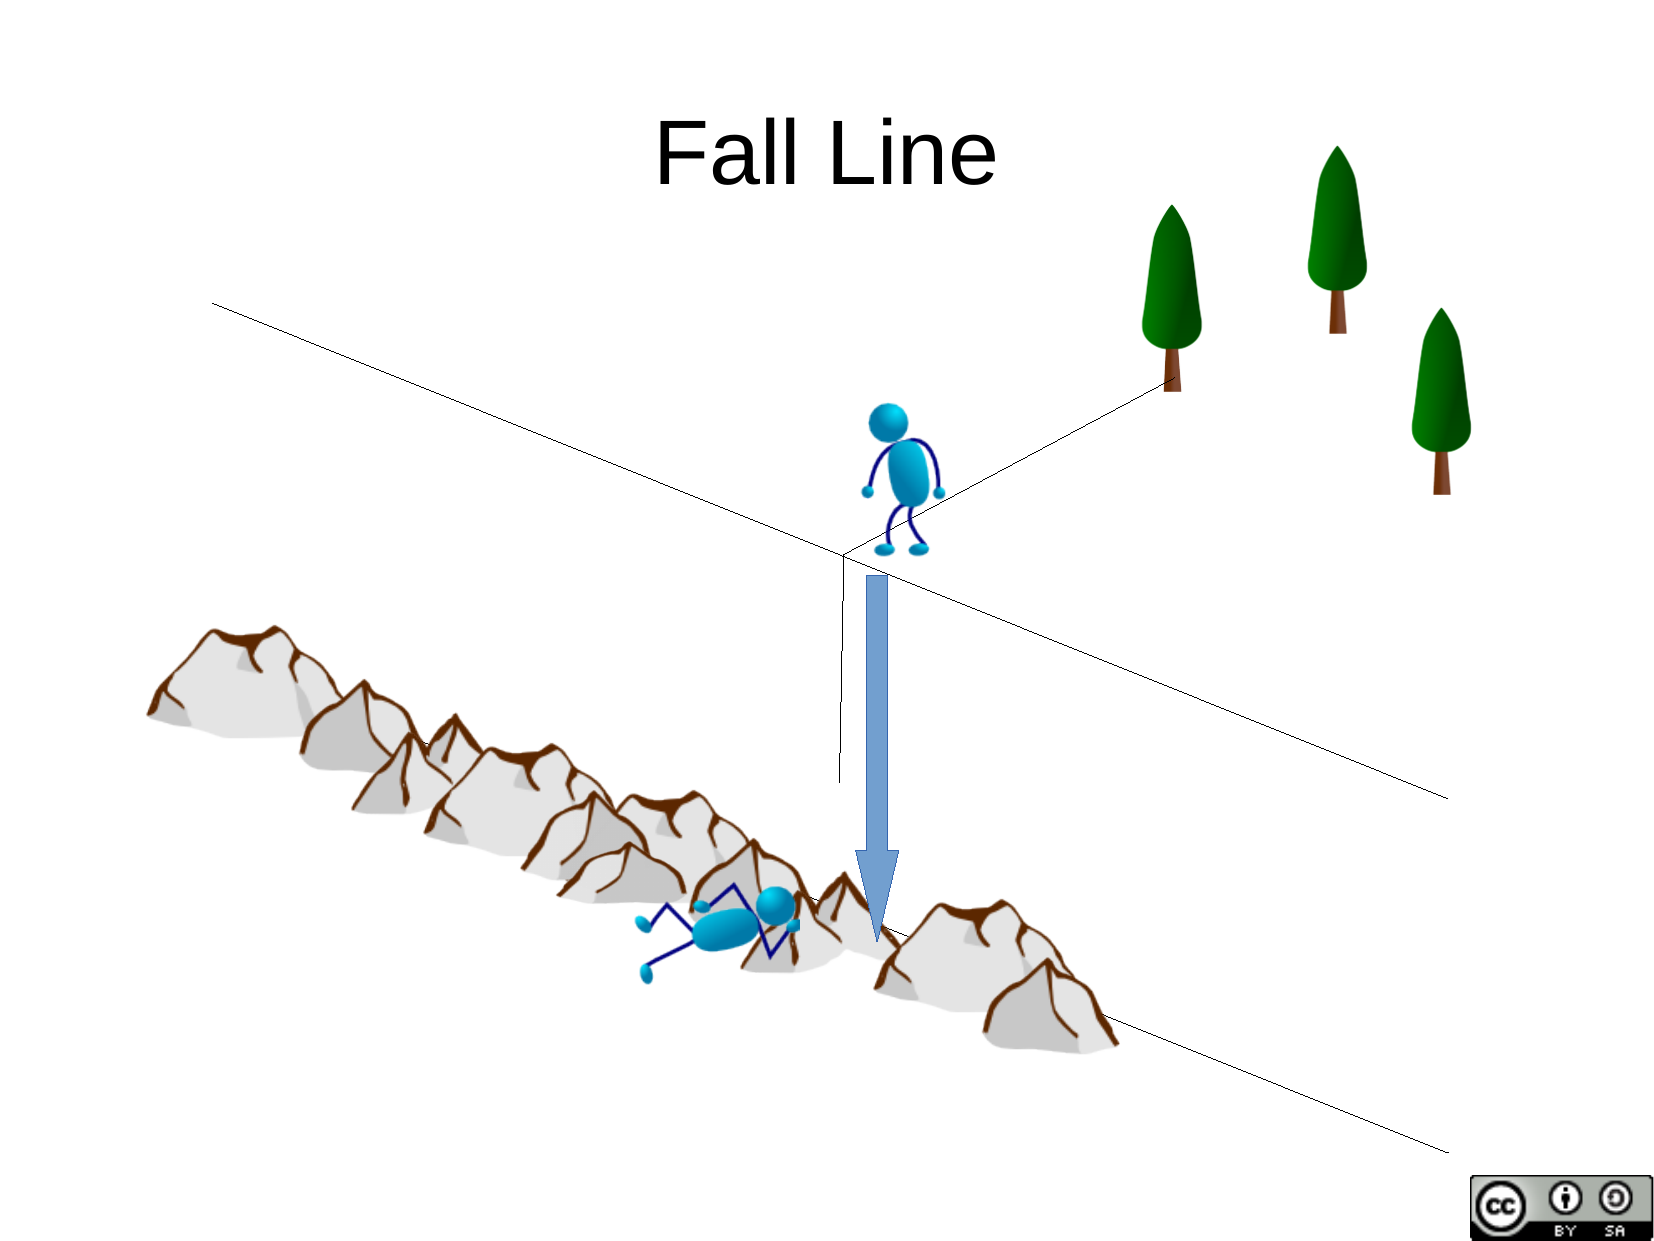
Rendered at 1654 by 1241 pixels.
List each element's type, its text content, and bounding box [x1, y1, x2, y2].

picture [1395, 303, 1488, 506]
picture [143, 585, 1165, 1112]
picture [1291, 141, 1384, 345]
title Fall Line [82, 49, 1571, 257]
picture [1470, 1175, 1654, 1241]
picture [814, 395, 981, 562]
text_box [855, 575, 899, 942]
picture [1125, 200, 1219, 403]
